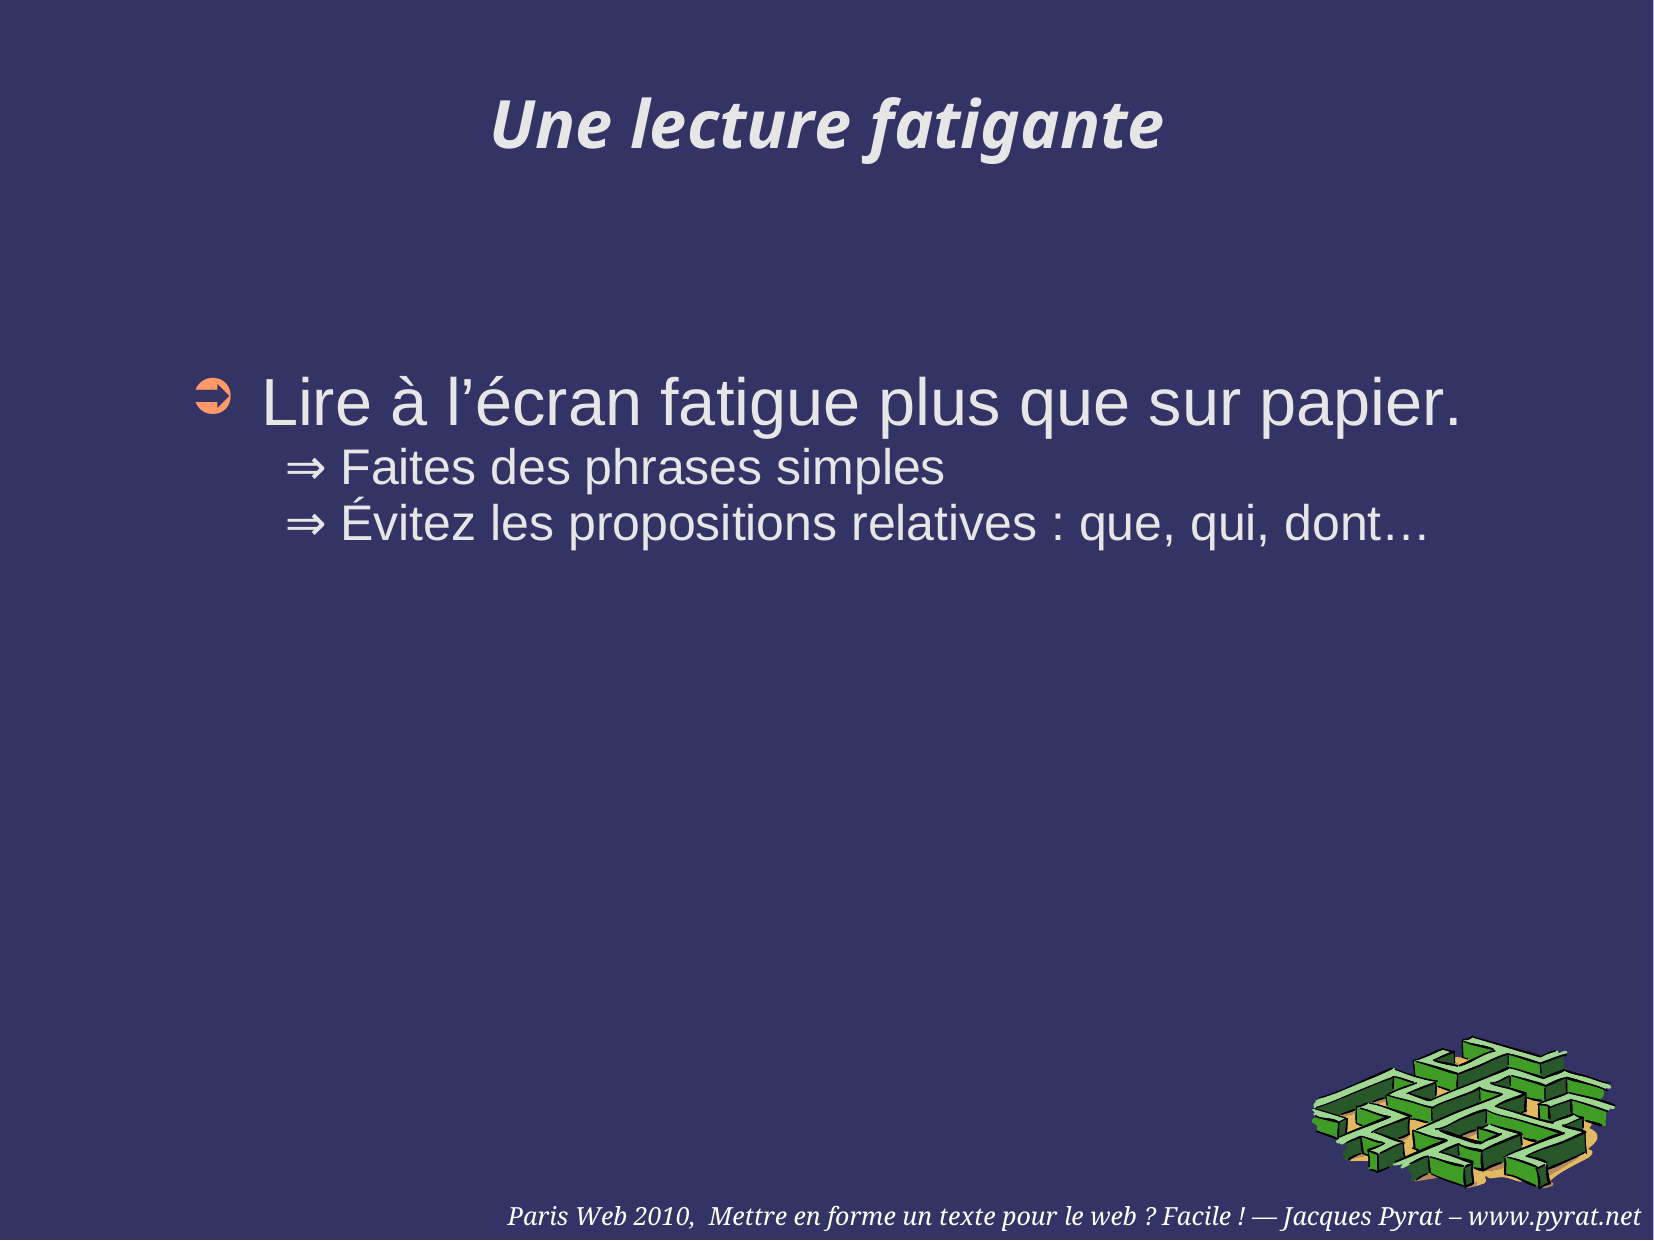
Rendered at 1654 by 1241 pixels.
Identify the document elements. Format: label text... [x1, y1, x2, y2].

list Lire à l’écran fatigue plus que sur papier. ⇒ Faites des phrases simples ⇒ Évitez les propositions relatives : que, qui, dont… [178, 364, 1570, 1147]
title Une lecture fatigante [121, 19, 1534, 227]
